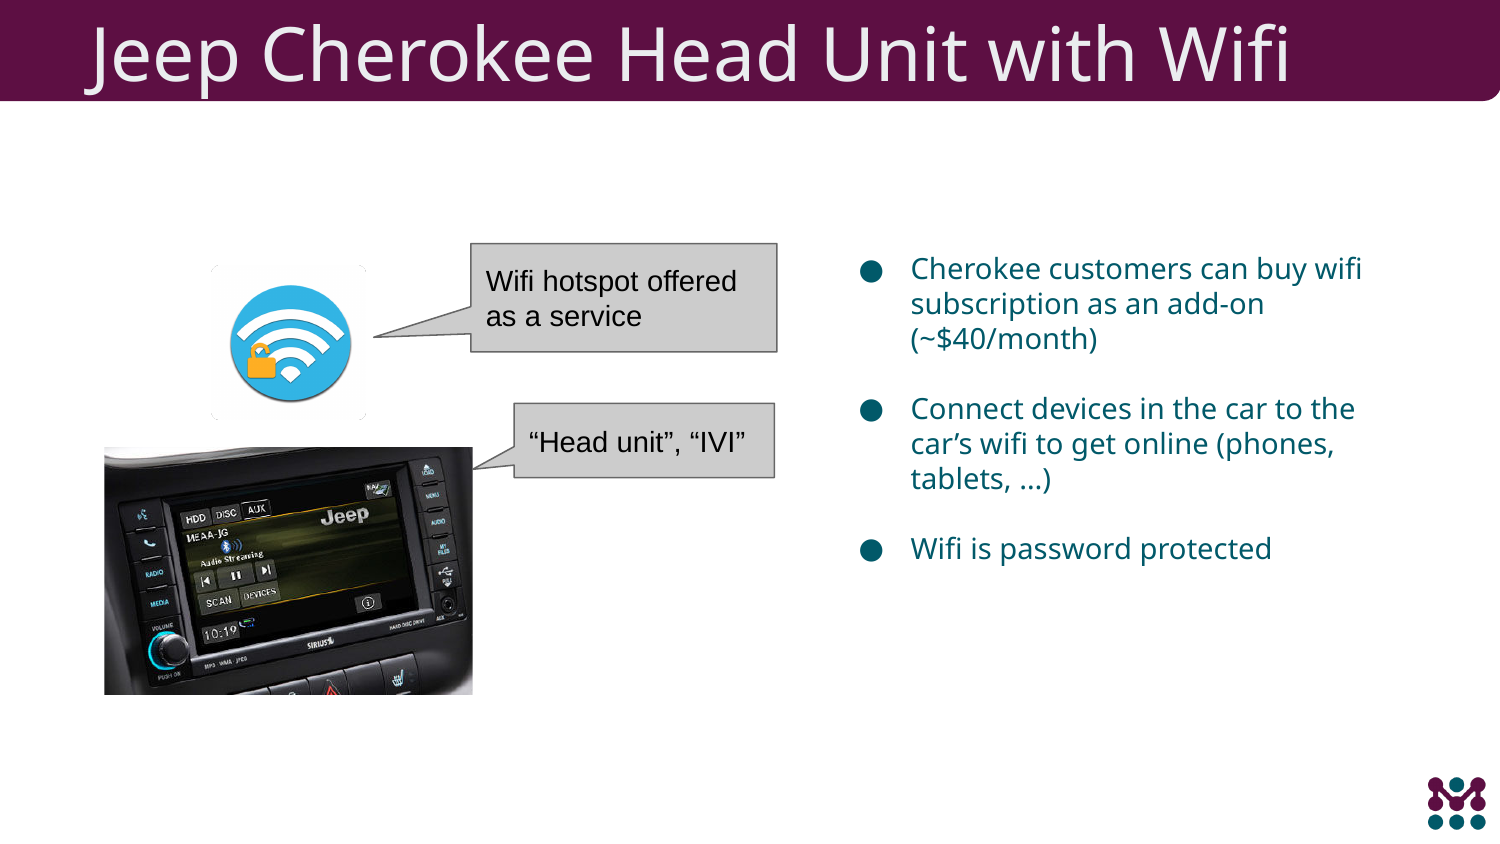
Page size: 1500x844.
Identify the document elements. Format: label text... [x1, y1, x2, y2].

title Jeep Cherokee Head Unit with Wifi [75, 0, 1425, 112]
picture [211, 265, 366, 420]
text_box “Head unit”, “IVI” [472, 403, 775, 478]
picture [104, 447, 473, 695]
text_box Wifi hotspot offered as a service [373, 243, 777, 352]
list Cherokee customers can buy wifi subscription as an add-on (~$40/month) Connect devices in the car to the car’s wifi to get online (phones, tablets, …) Wifi is password protected [820, 200, 1435, 812]
picture [1413, 762, 1500, 844]
